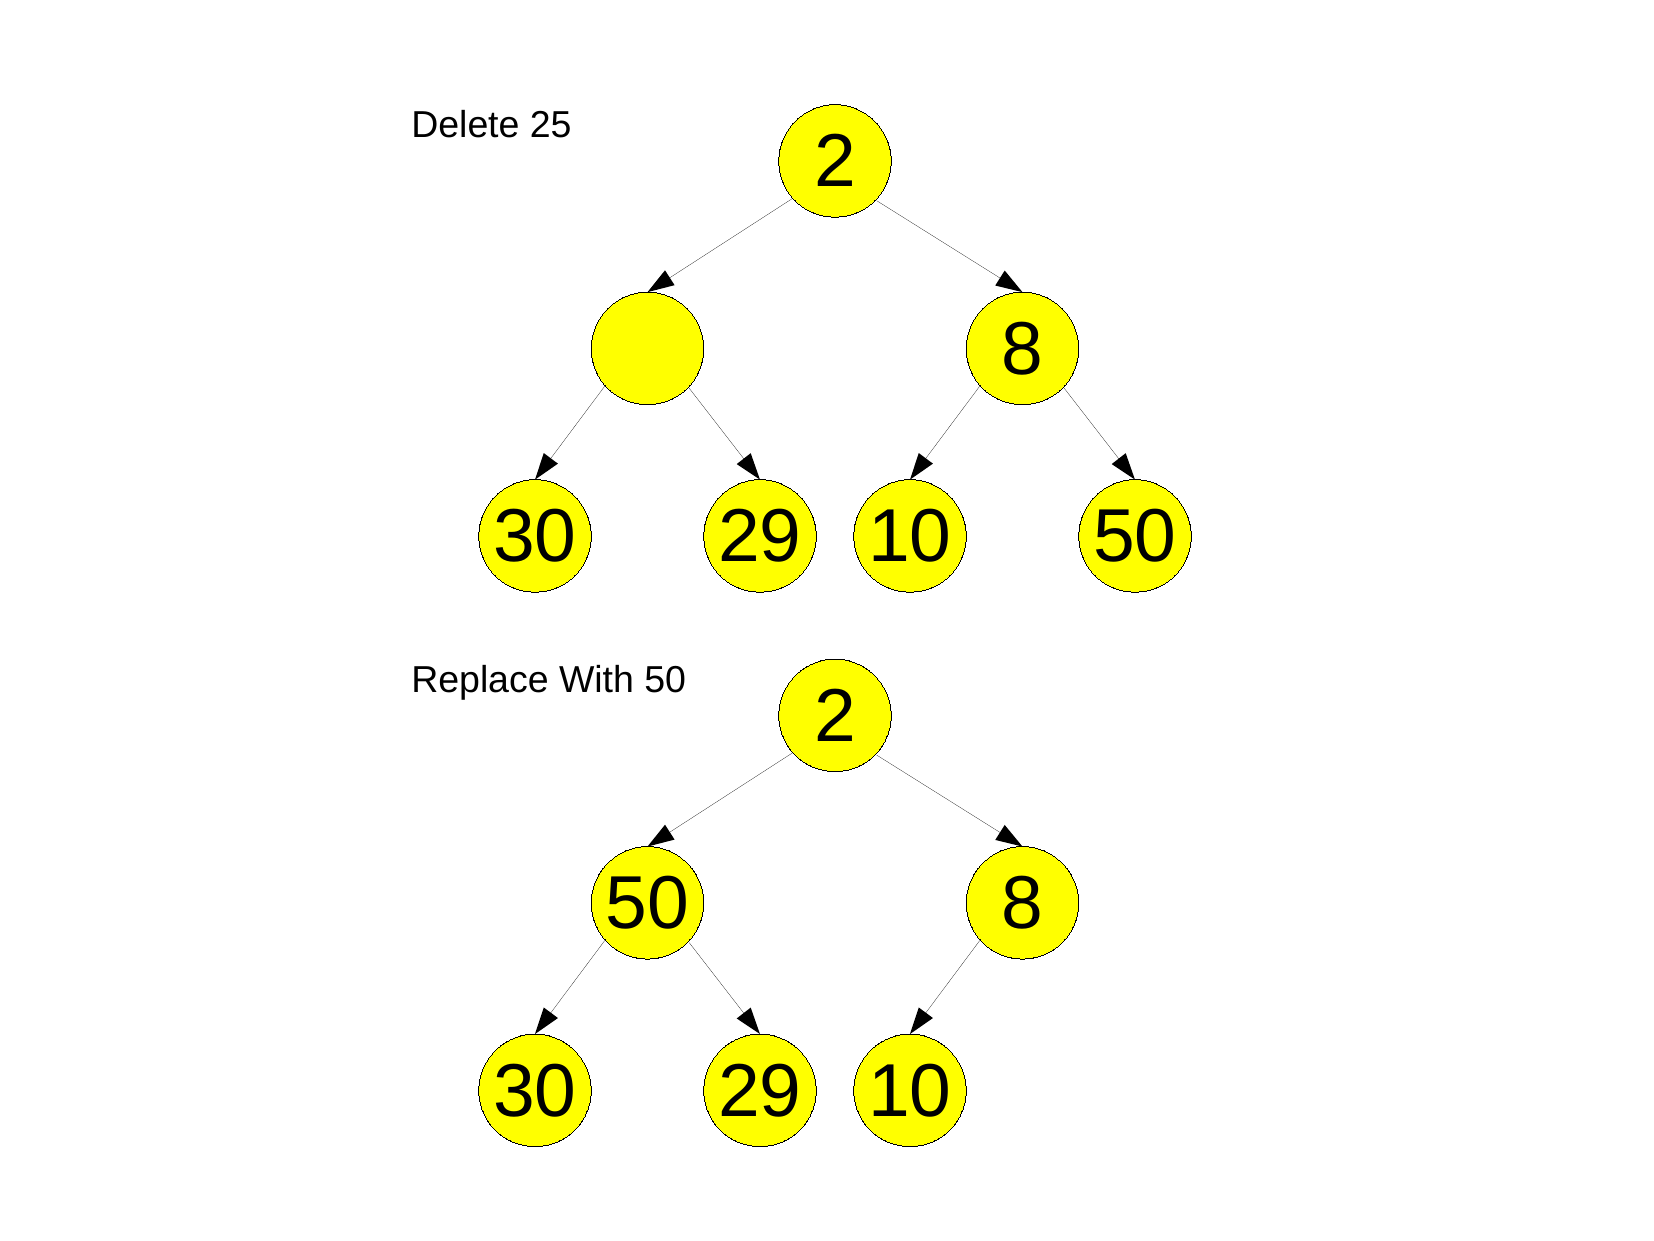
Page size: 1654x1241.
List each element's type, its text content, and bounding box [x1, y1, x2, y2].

text_box 50 [1078, 479, 1192, 593]
text_box [591, 292, 704, 405]
text_box 8 [966, 846, 1079, 960]
text_box 10 [853, 1034, 967, 1147]
text_box 29 [703, 479, 817, 593]
text_box Replace With 50 [396, 650, 1214, 717]
text_box Delete 25 [396, 96, 1214, 162]
text_box 50 [591, 846, 704, 960]
text_box 8 [966, 292, 1079, 405]
text_box 29 [703, 1034, 817, 1147]
text_box 2 [778, 659, 892, 772]
text_box 2 [778, 104, 892, 218]
text_box 30 [478, 479, 592, 593]
text_box 30 [478, 1034, 592, 1147]
text_box 10 [853, 479, 967, 593]
